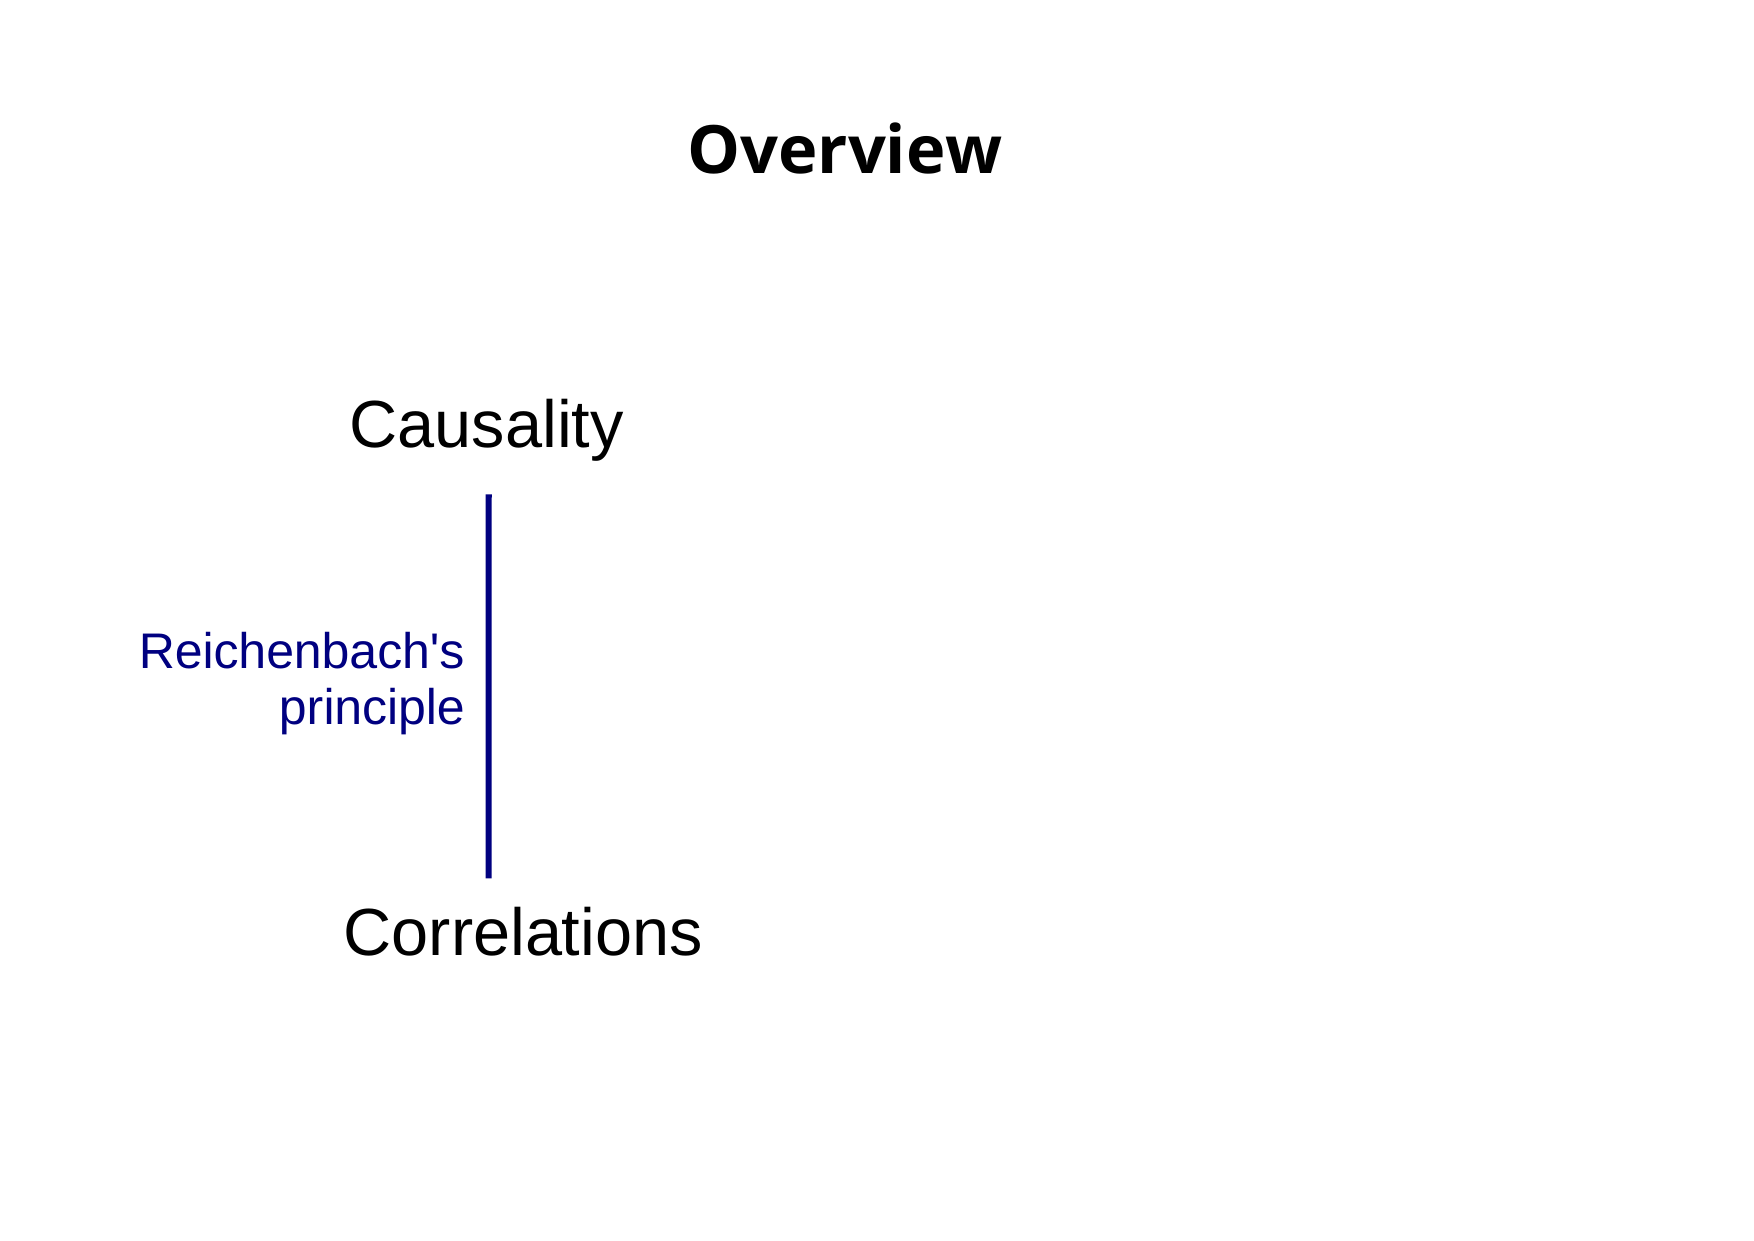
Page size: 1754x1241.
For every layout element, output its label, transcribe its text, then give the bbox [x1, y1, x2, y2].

text_box Causality [334, 380, 707, 563]
text_box Reichenbach's principle [72, 616, 480, 836]
text_box Correlations [329, 888, 864, 1071]
text_box Overview [672, 95, 1286, 185]
